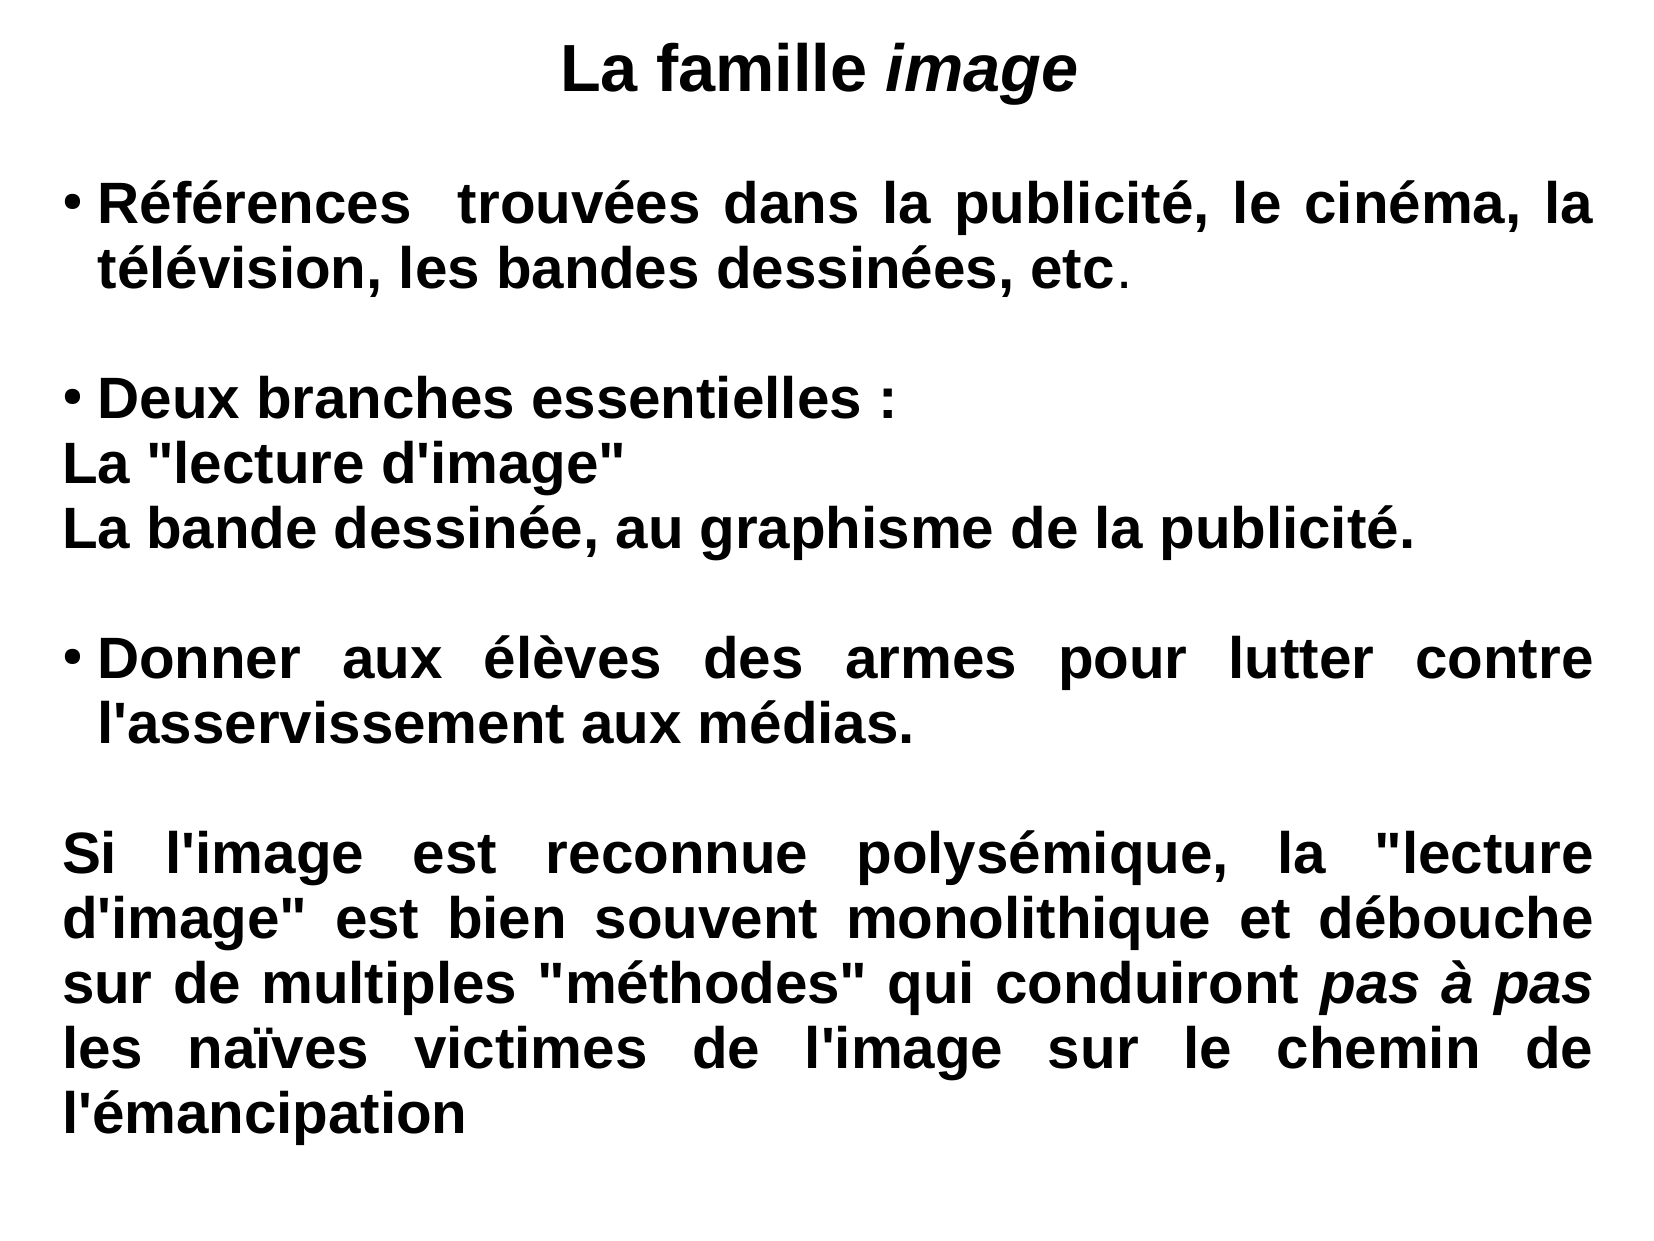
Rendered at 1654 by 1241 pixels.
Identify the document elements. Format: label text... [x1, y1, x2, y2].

text_box La famille image Références trouvées dans la publicité, le cinéma, la télévision, les bandes dessinées, etc. Deux branches essentielles : La "lecture d'image" La bande dessinée, au graphisme de la publicité. Donner aux élèves des armes pour lutter contre l'asservissement aux médias. Si l'image est reconnue polysémique, la "lecture d'image" est bien souvent monolithique et débouche sur de multiples "méthodes" qui conduiront pas à pas les naïves victimes de l'image sur le chemin de l'émancipation [47, 23, 1610, 1241]
